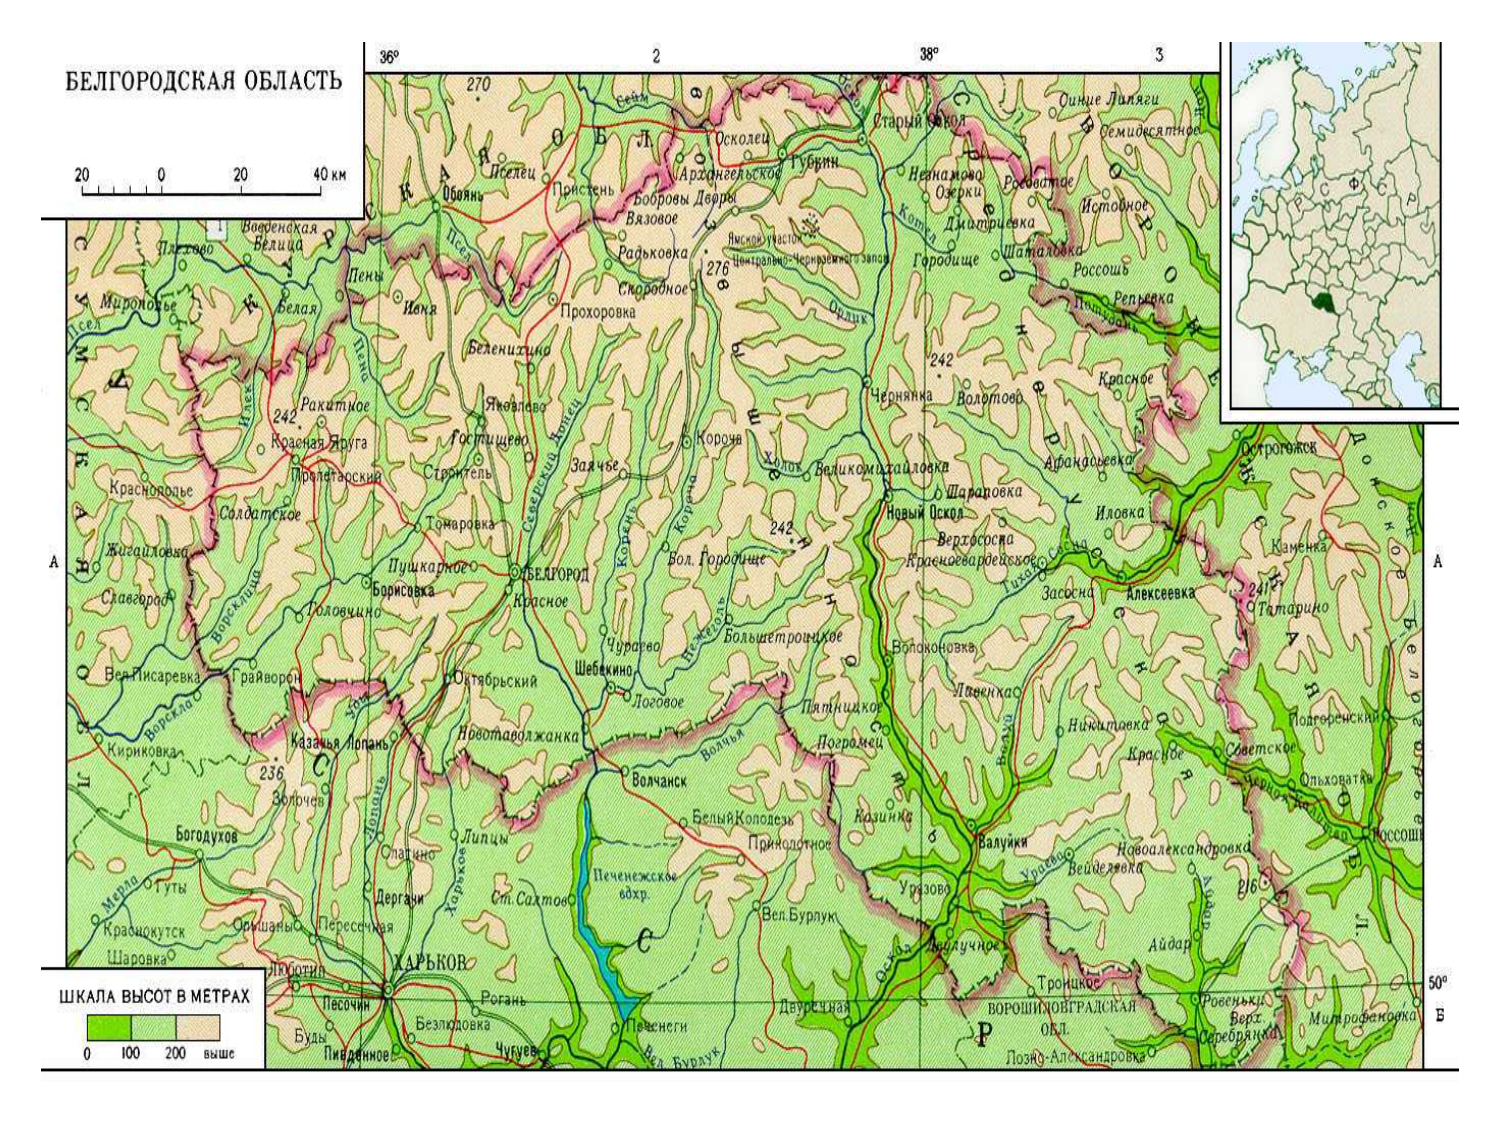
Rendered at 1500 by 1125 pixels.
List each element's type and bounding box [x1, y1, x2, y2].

picture [41, 42, 1459, 1083]
